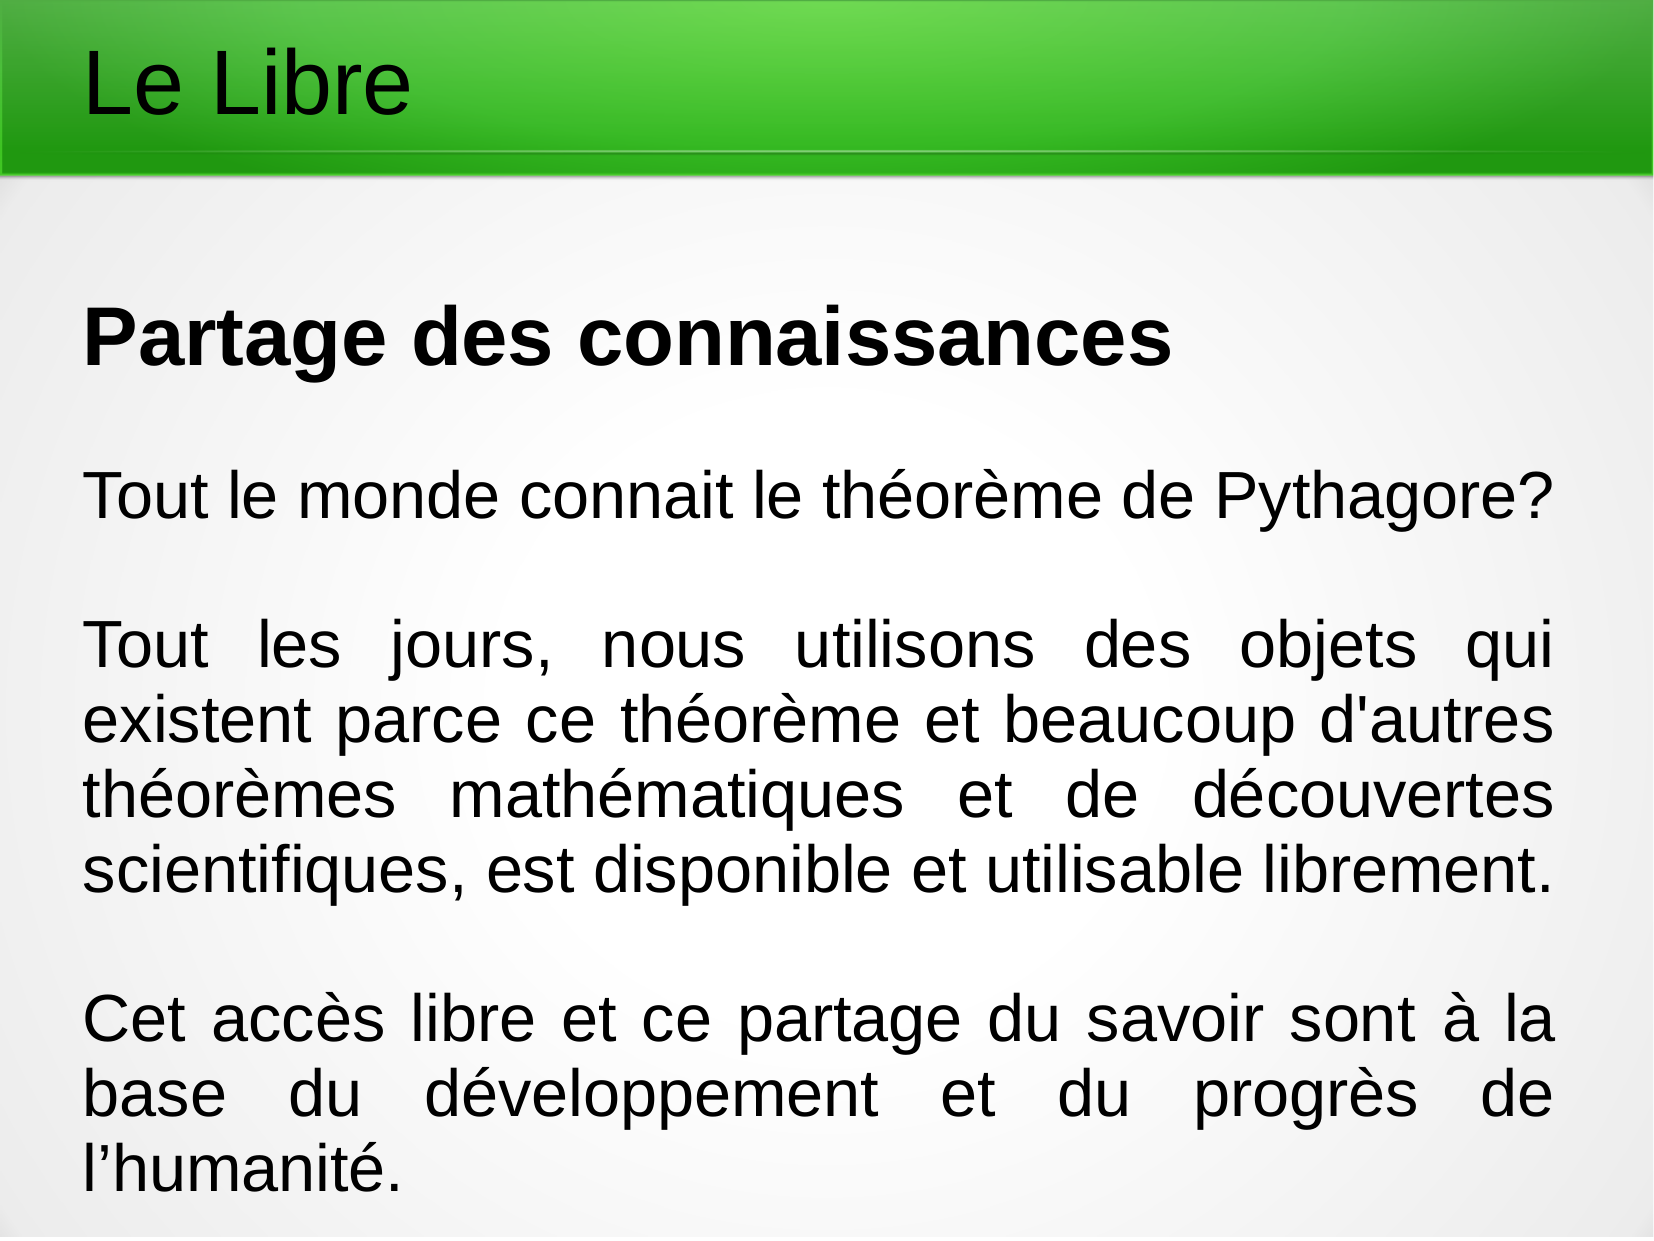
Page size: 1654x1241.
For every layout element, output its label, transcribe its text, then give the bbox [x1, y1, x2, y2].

title Le Libre [82, 11, 1571, 154]
picture [0, 0, 1654, 1237]
subtitle Partage des connaissances Tout le monde connait le théorème de Pythagore? Tout les jours, nous utilisons des objets qui existent parce ce théorème et beaucoup d'autres théorèmes mathématiques et de découvertes scientifiques, est disponible et utilisable librement. Cet accès libre et ce partage du savoir sont à la base du développement et du progrès de l’humanité. [82, 290, 1571, 1241]
